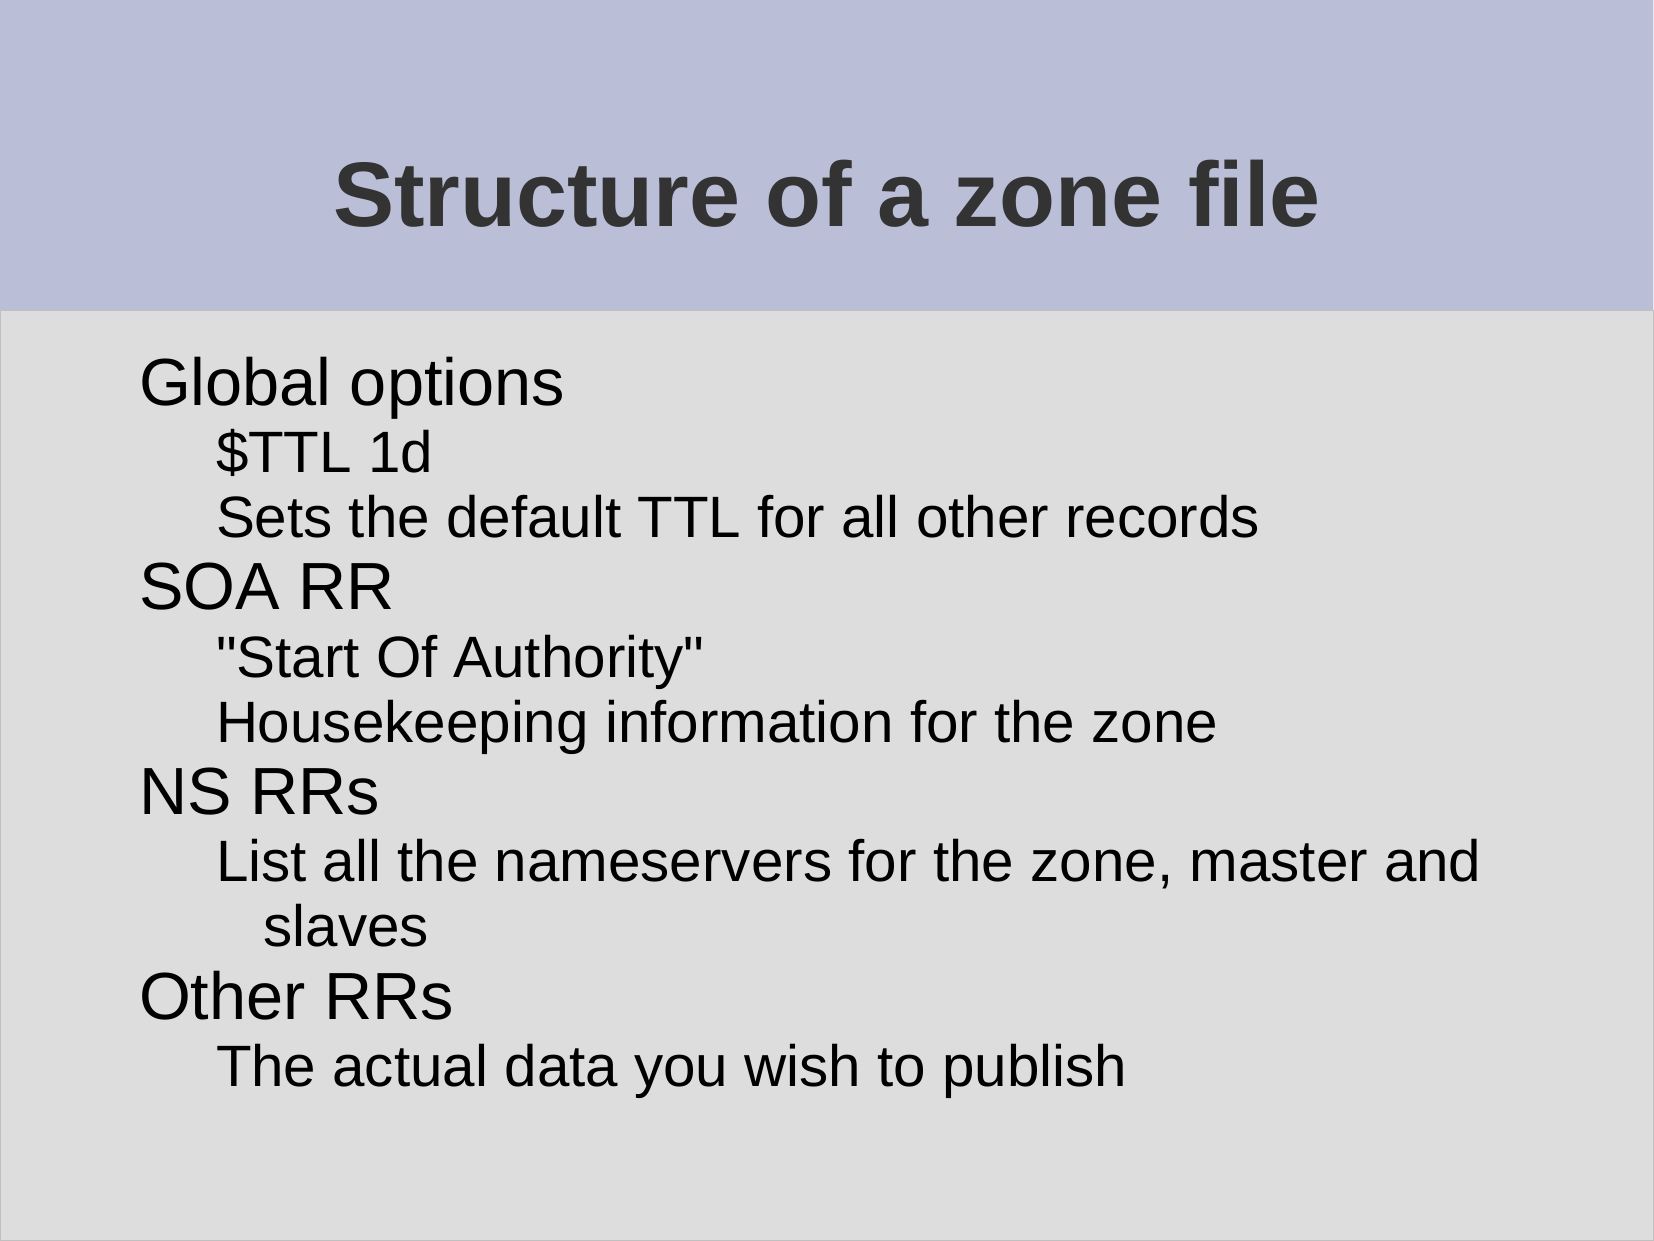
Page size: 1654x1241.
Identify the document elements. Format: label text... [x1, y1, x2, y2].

title Structure of a zone file [121, 91, 1534, 299]
list Global options $TTL 1d Sets the default TTL for all other records SOA RR "Start Of Authority" Housekeeping information for the zone NS RRs List all the nameservers for the zone, master and slaves Other RRs The actual data you wish to publish [121, 344, 1534, 1127]
